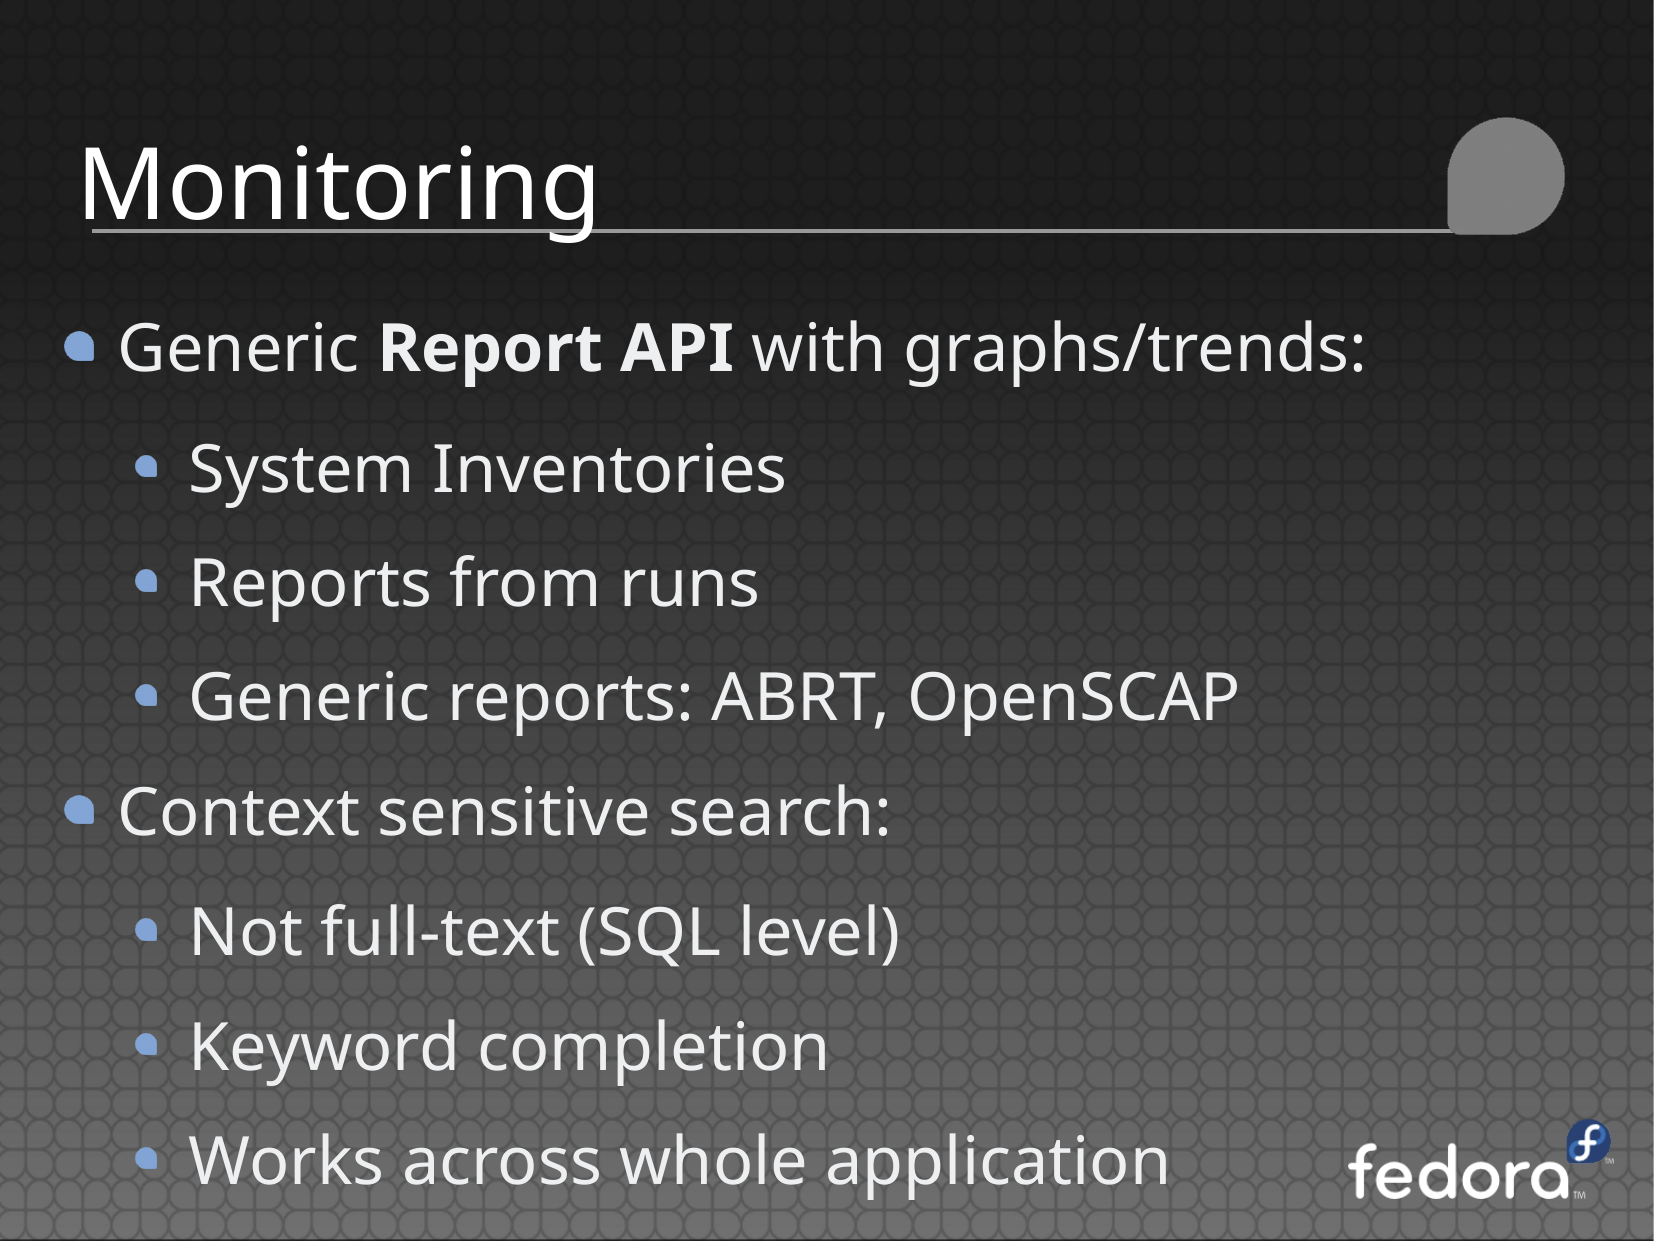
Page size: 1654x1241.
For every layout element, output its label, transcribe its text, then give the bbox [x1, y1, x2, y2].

title Monitoring [76, 112, 1566, 249]
picture [0, 0, 1654, 1241]
list Generic Report API with graphs/trends: System Inventories Reports from runs Generic reports: ABRT, OpenSCAP Context sensitive search: Not full-text (SQL level) Keyword completion Works across whole application [46, 300, 1536, 1241]
